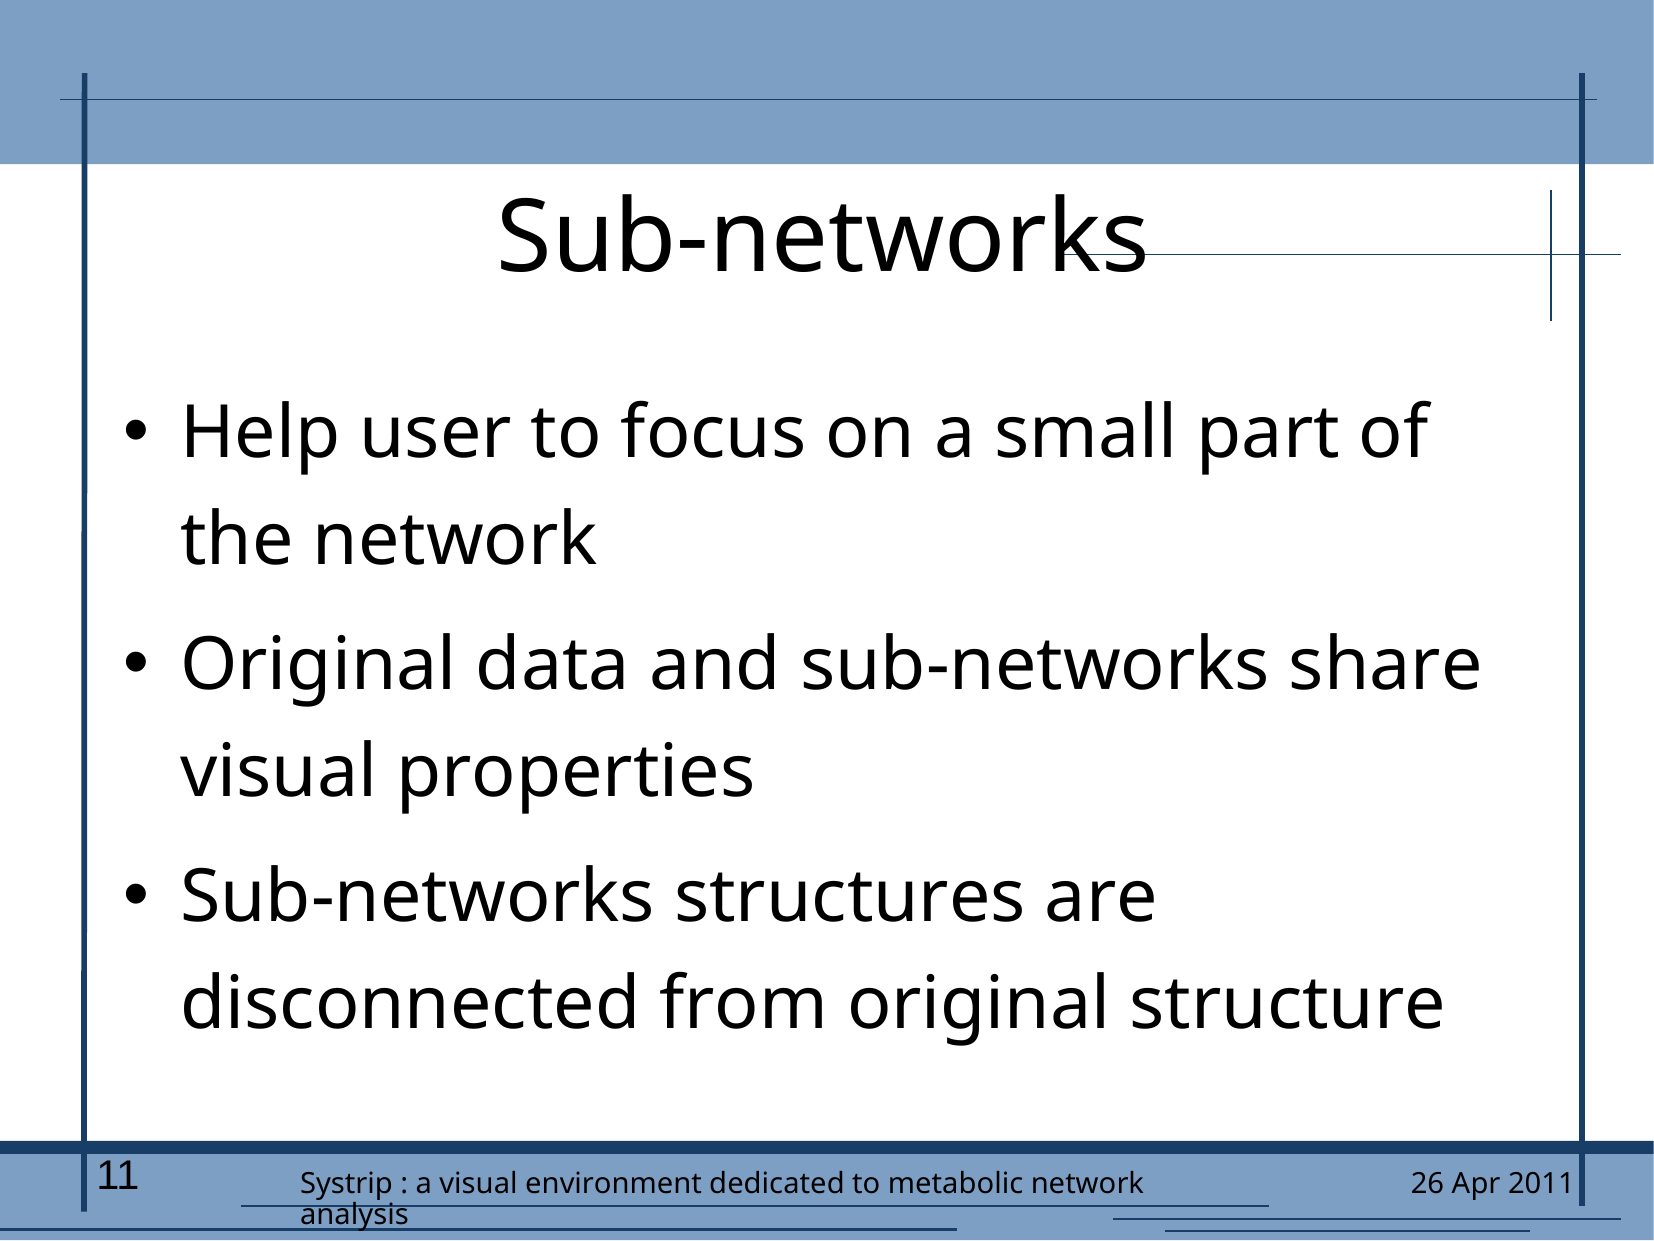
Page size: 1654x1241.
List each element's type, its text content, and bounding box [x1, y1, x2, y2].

title Sub-networks [117, 124, 1530, 332]
list Help user to focus on a small part of the network Original data and sub-networks share visual properties Sub-networks structures are disconnected from original structure [124, 372, 1537, 1103]
